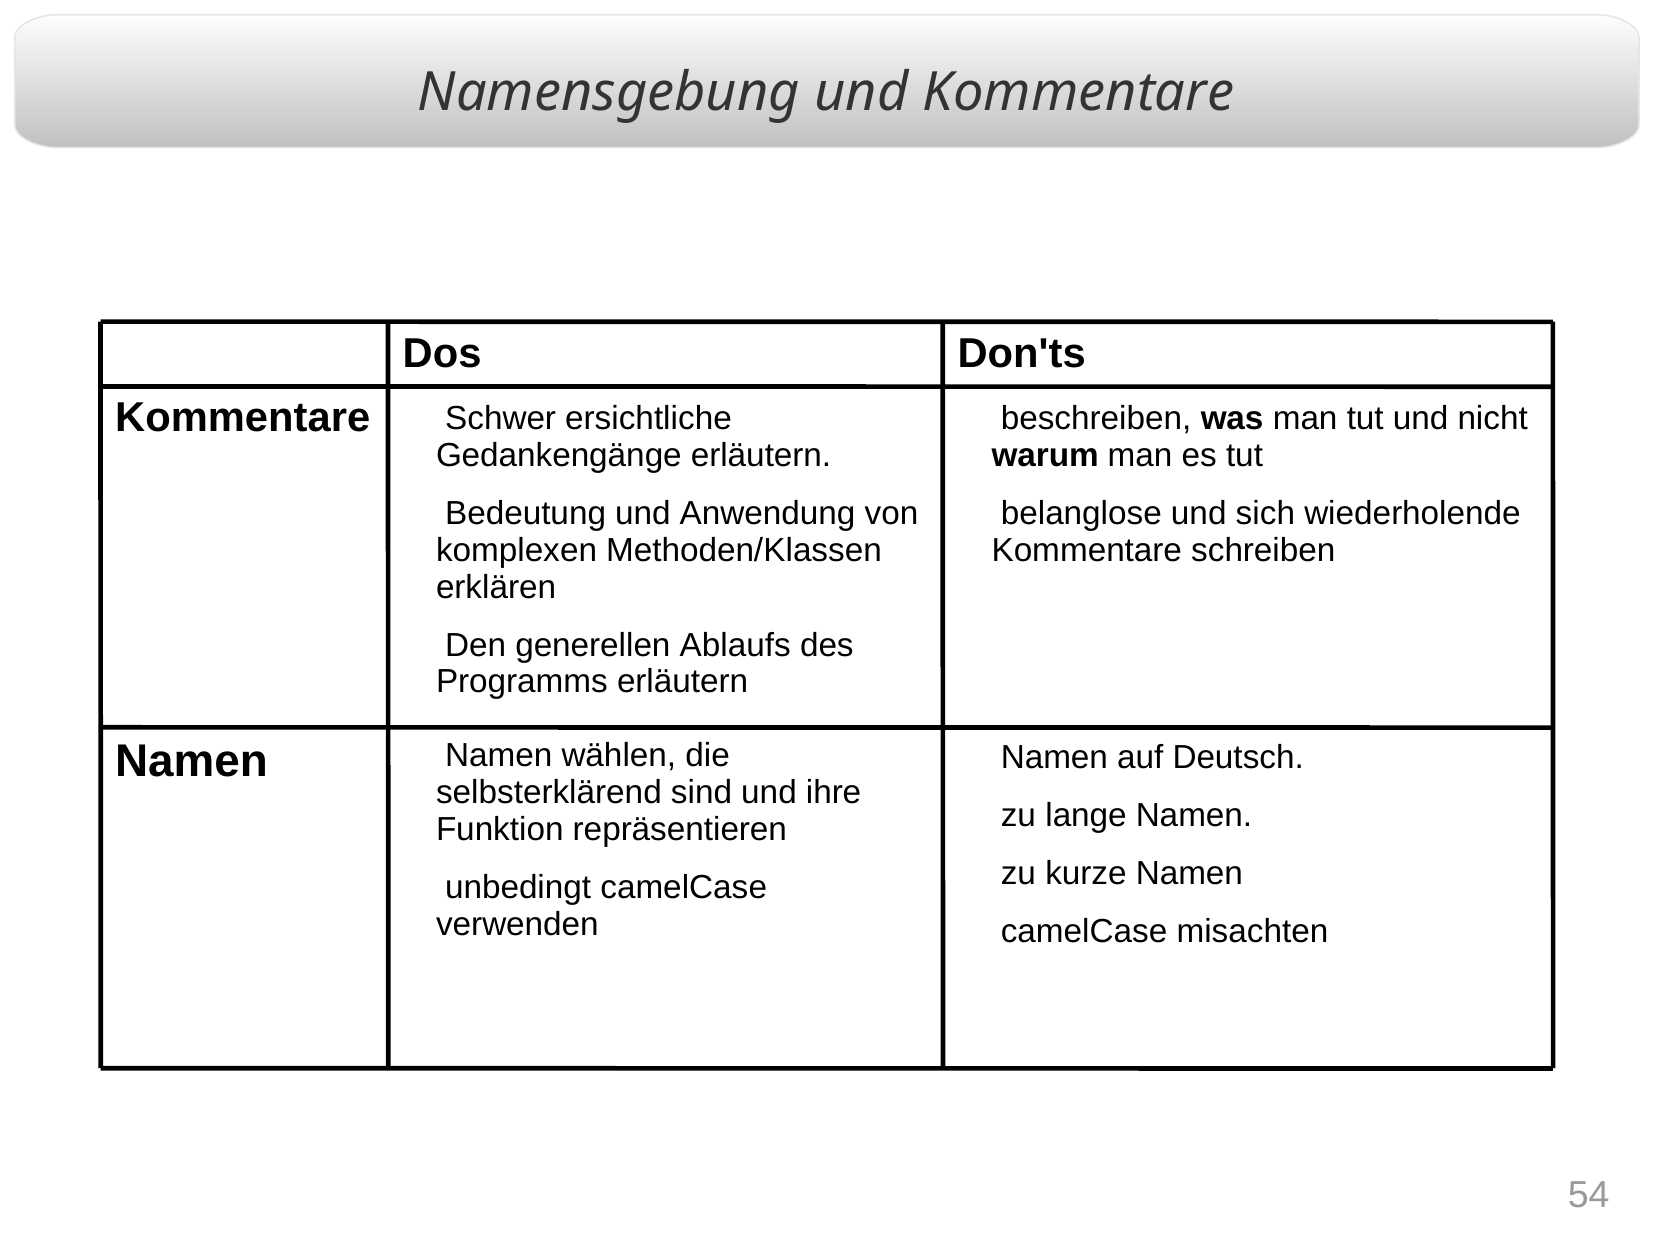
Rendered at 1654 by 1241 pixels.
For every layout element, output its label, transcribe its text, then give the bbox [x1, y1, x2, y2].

chart [559, 638, 1093, 764]
text_box Namen wählen, die selbsterklärend sind und ihre Funktion repräsentieren unbedingt camelCase verwenden [391, 729, 940, 950]
text_box Namen auf Deutsch. zu lange Namen. zu kurze Namen camelCase misachten [947, 731, 1548, 1067]
text_box Schwer ersichtliche Gedankengänge erläutern. Bedeutung und Anwendung von komplexen Methoden/Klassen erklären Den generellen Ablaufs des Programms erläutern [391, 391, 938, 725]
text_box Don'ts [946, 325, 1550, 384]
text_box Kommentare [103, 389, 385, 725]
title Namensgebung und Kommentare [29, 29, 1624, 148]
text_box beschreiben, was man tut und nicht warum man es tut belanglose und sich wiederholende Kommentare schreiben [947, 391, 1548, 725]
text_box Dos [391, 324, 940, 384]
text_box Namen [104, 730, 385, 1065]
